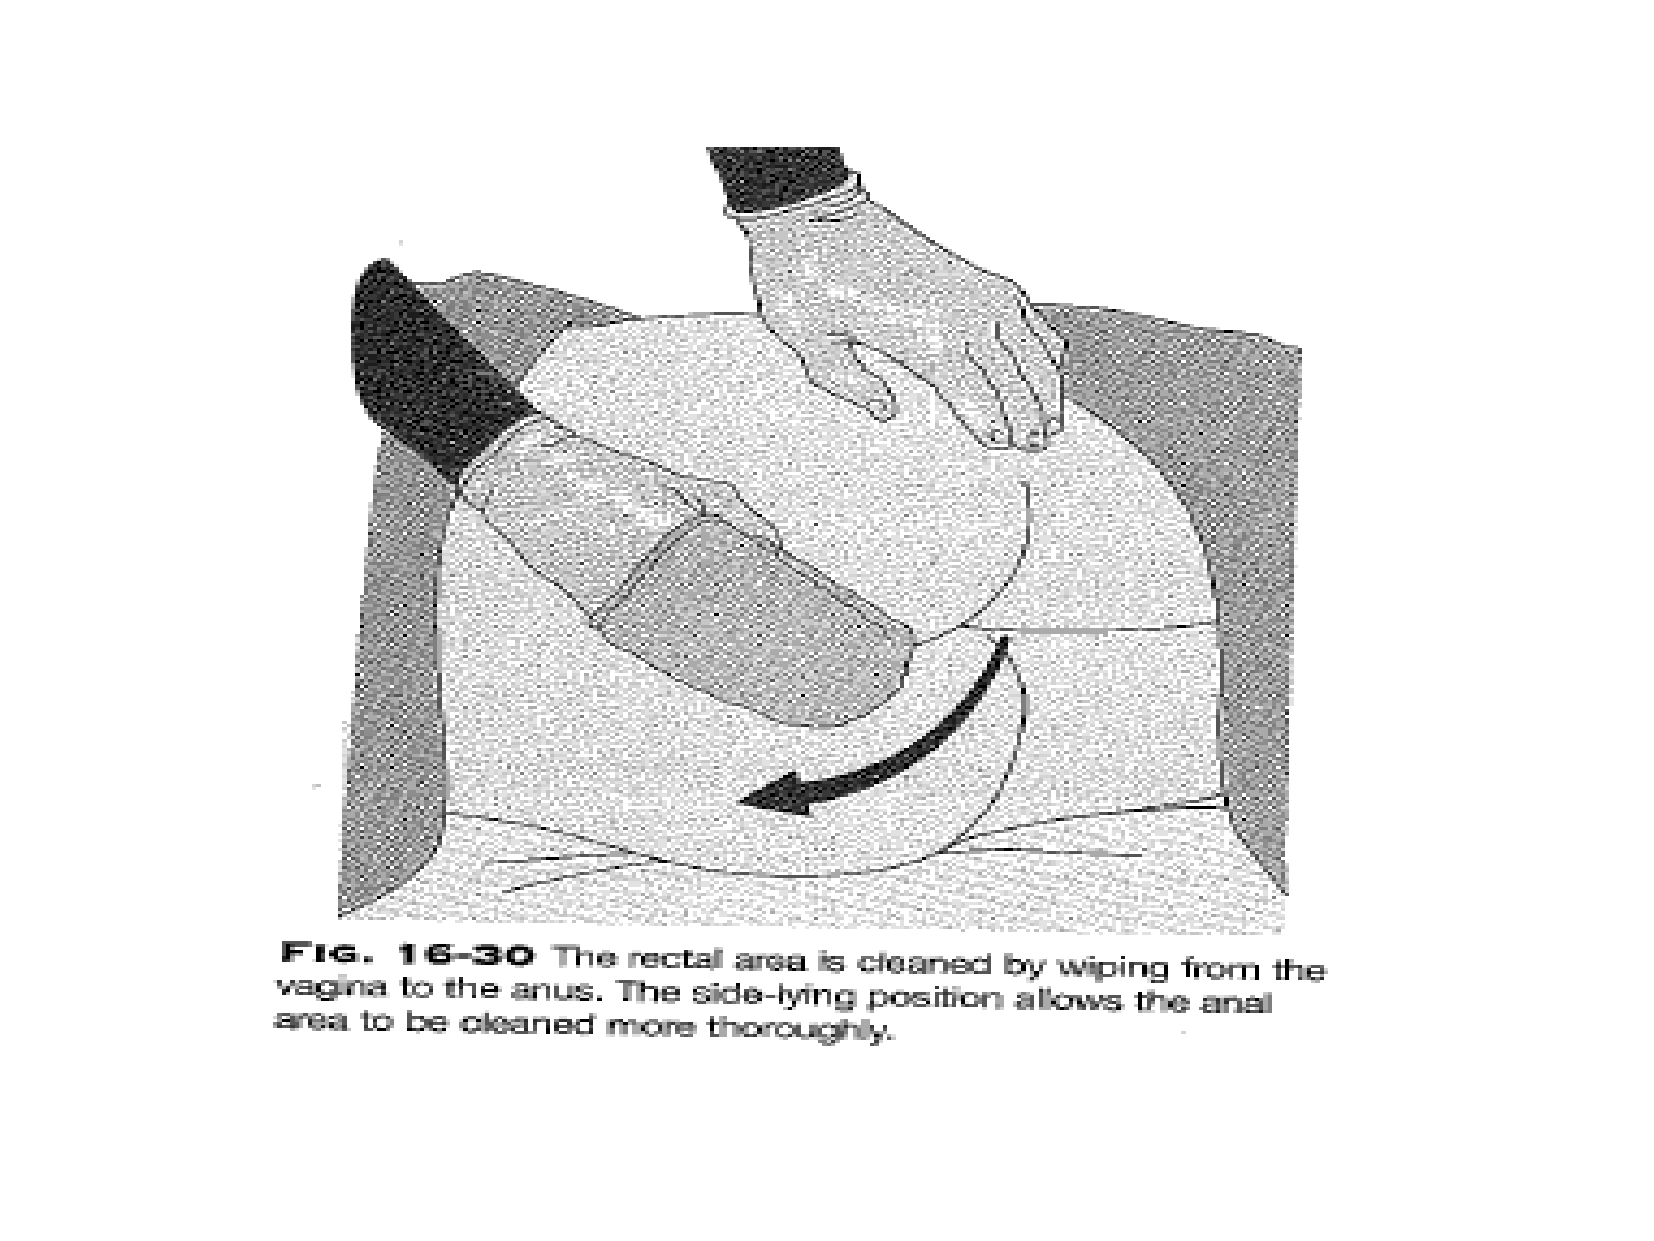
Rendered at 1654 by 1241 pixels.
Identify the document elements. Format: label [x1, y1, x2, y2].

picture [265, 147, 1359, 1123]
